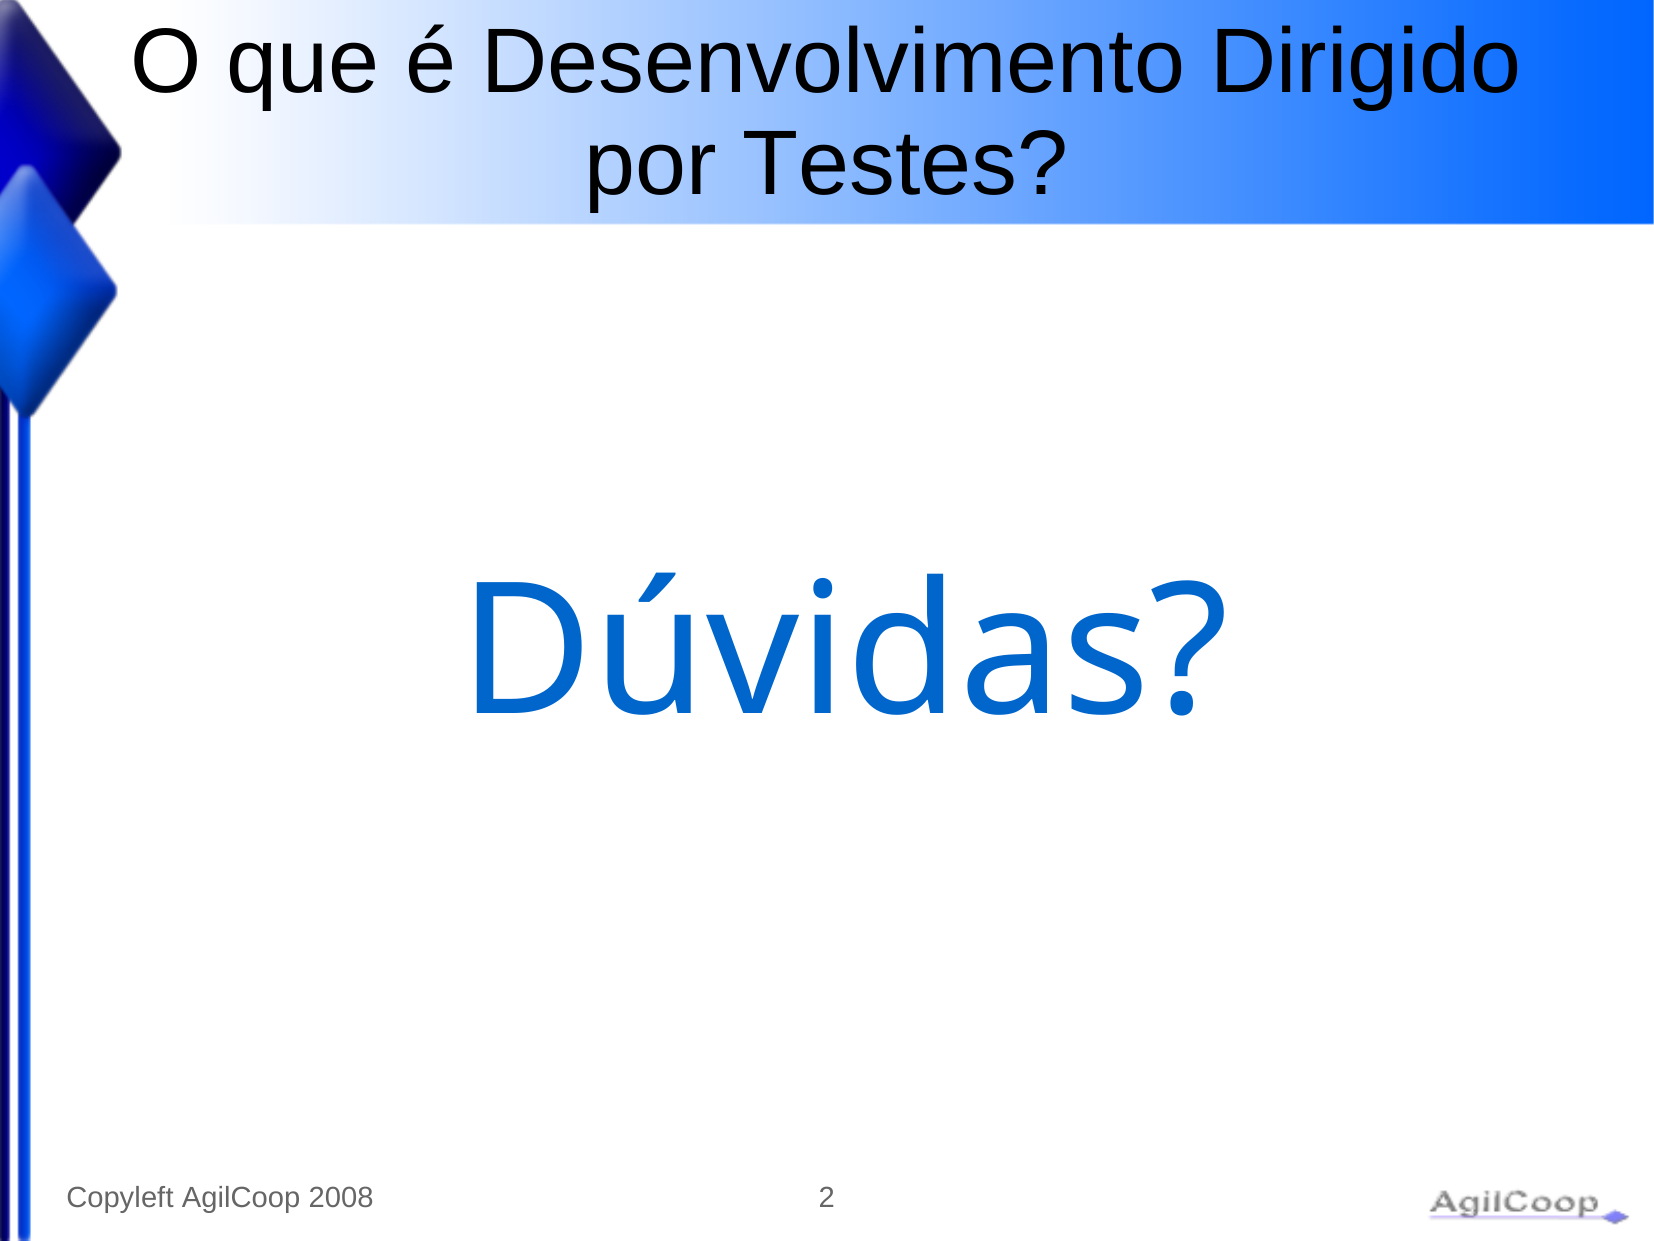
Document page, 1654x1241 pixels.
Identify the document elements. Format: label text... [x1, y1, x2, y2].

text_box Dúvidas? [82, 253, 1571, 1146]
picture [0, 0, 1654, 1241]
title O que é Desenvolvimento Dirigido por Testes? [82, 8, 1571, 216]
